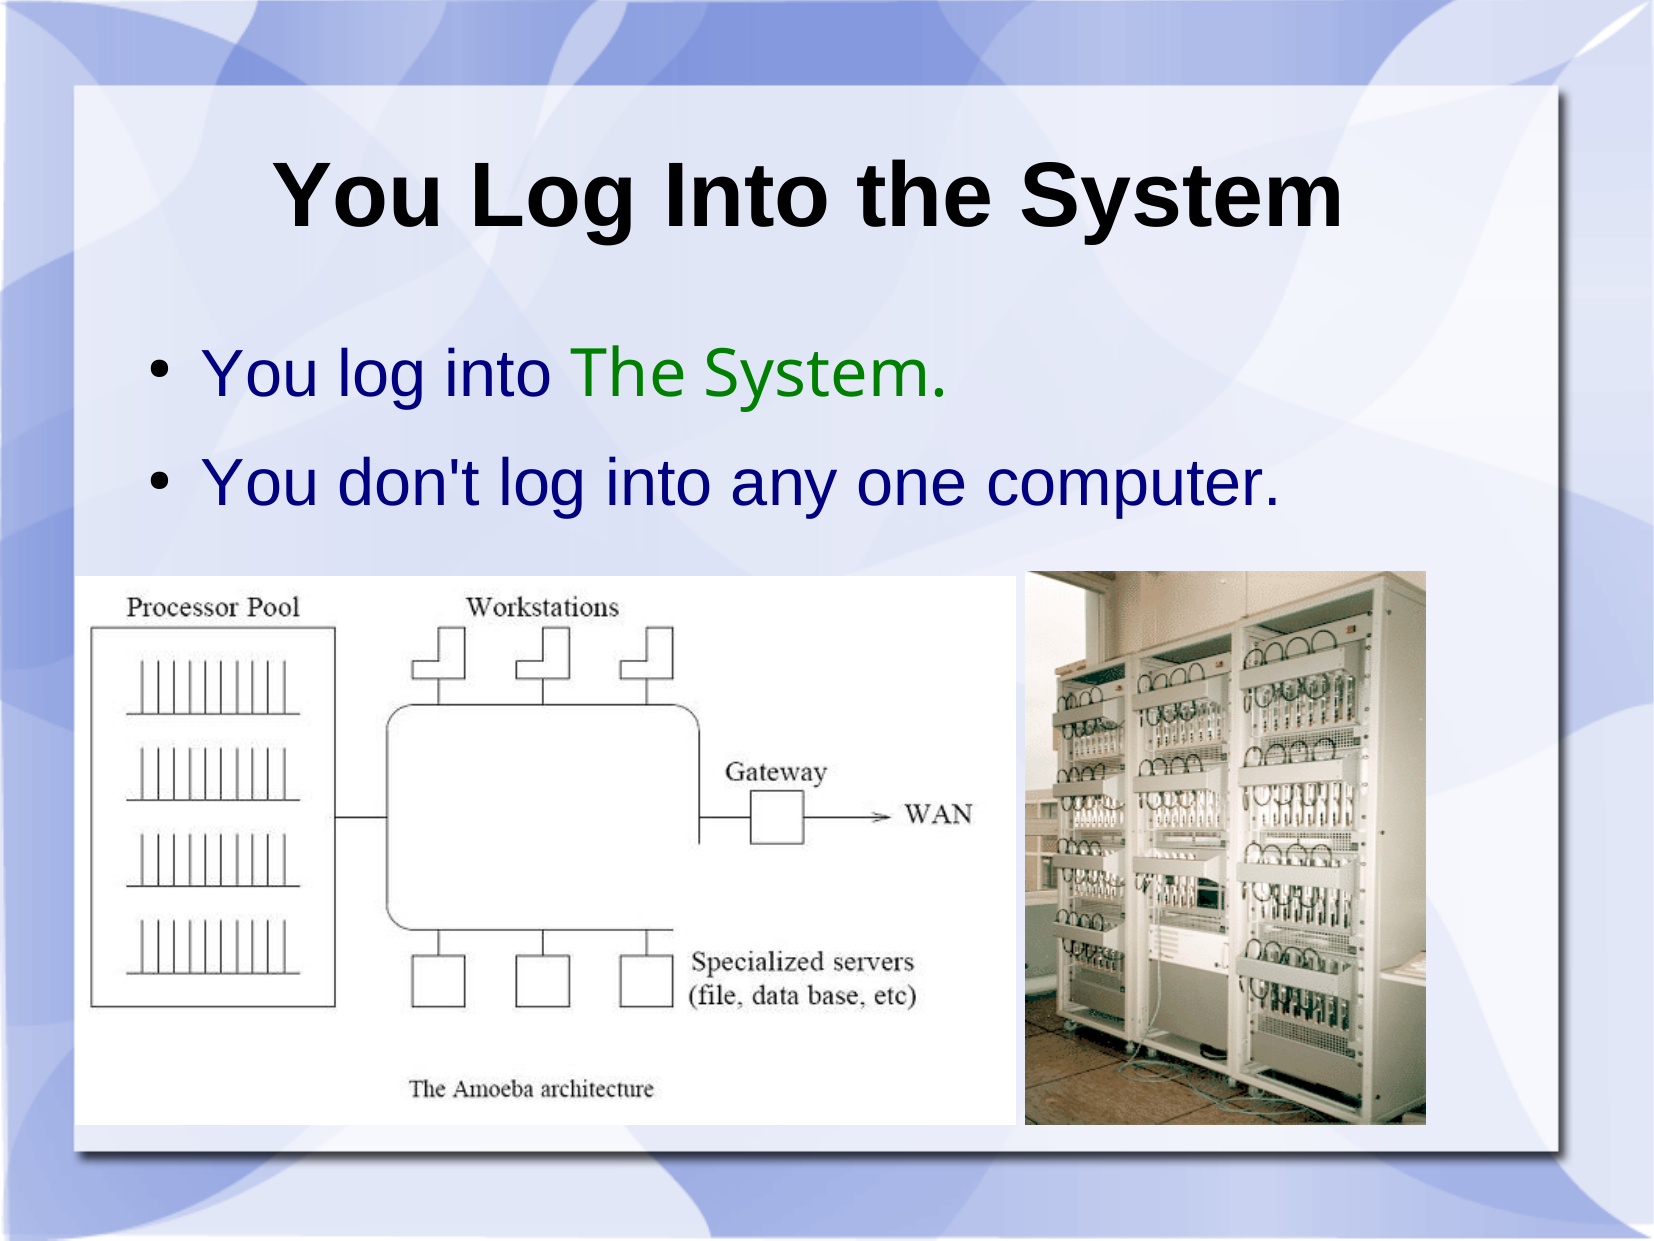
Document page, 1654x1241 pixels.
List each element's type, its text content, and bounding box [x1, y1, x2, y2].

picture [0, 0, 1654, 1241]
title You Log Into the System [82, 98, 1536, 291]
list You log into The System. You don't log into any one computer. [129, 324, 1489, 1217]
